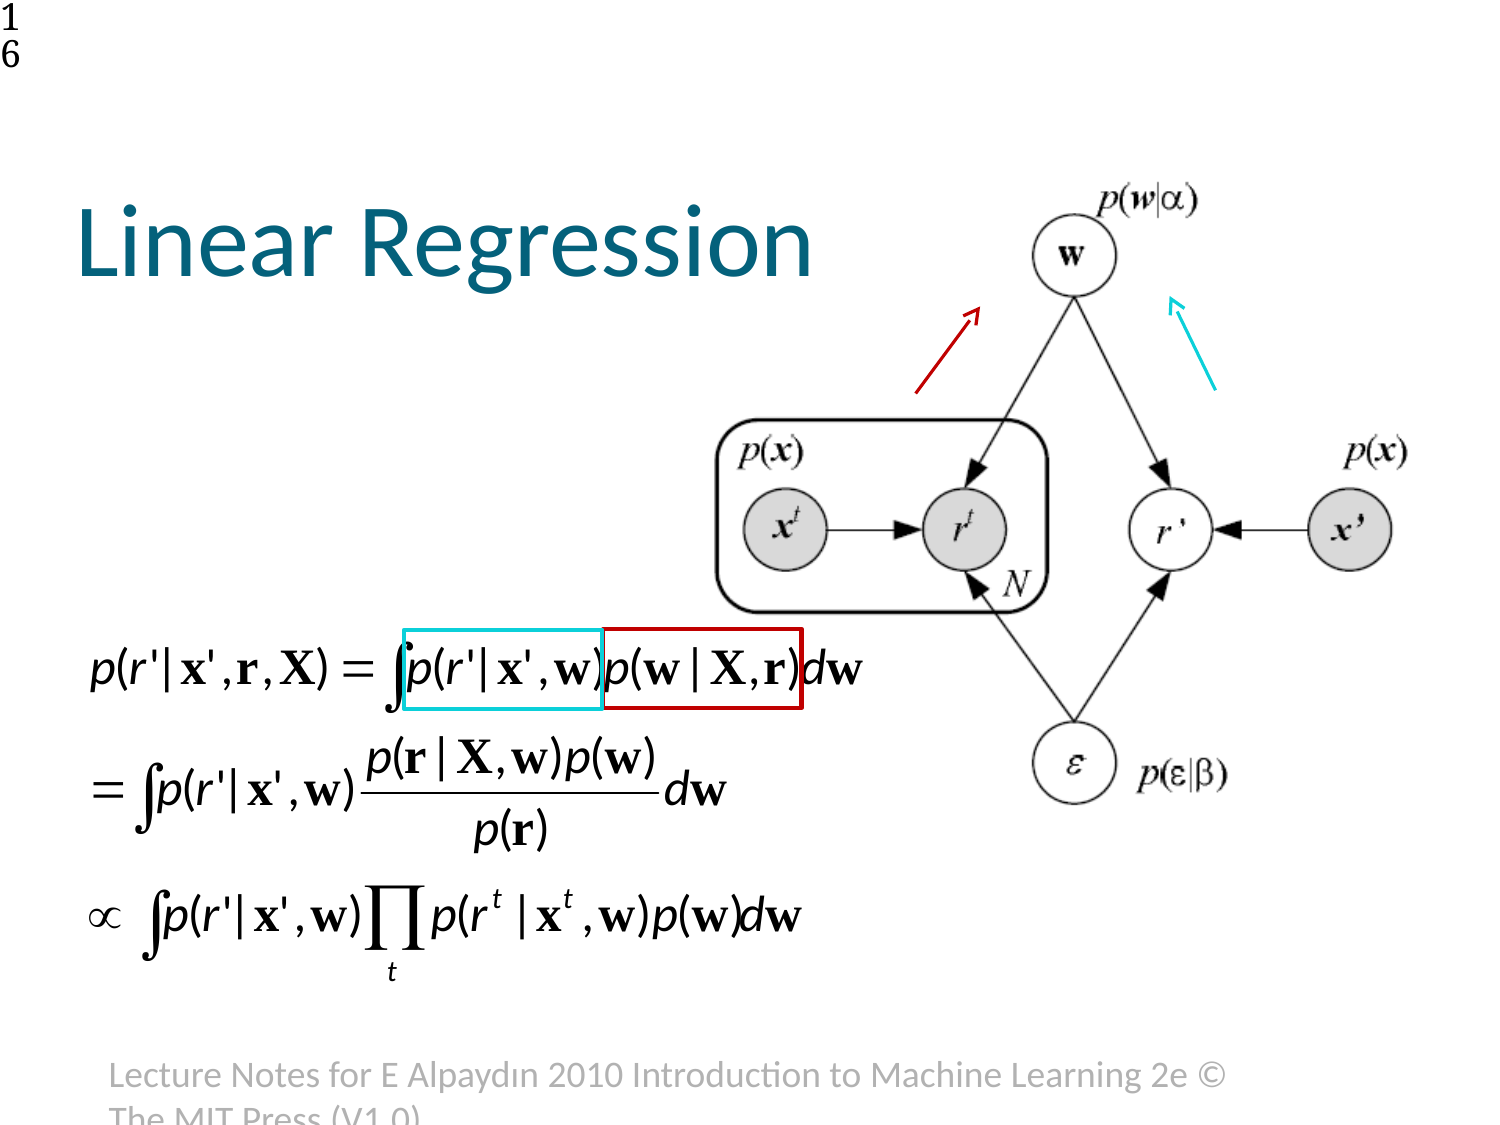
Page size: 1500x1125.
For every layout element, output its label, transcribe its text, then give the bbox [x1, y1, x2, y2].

chart [81, 622, 874, 993]
title Linear Regression [75, 115, 1425, 303]
footer Lecture Notes for E Alpaydın 2010 Introduction to Machine Learning 2e © The MIT Press (V1.0) [93, 1042, 1254, 1103]
picture [677, 303, 1411, 813]
